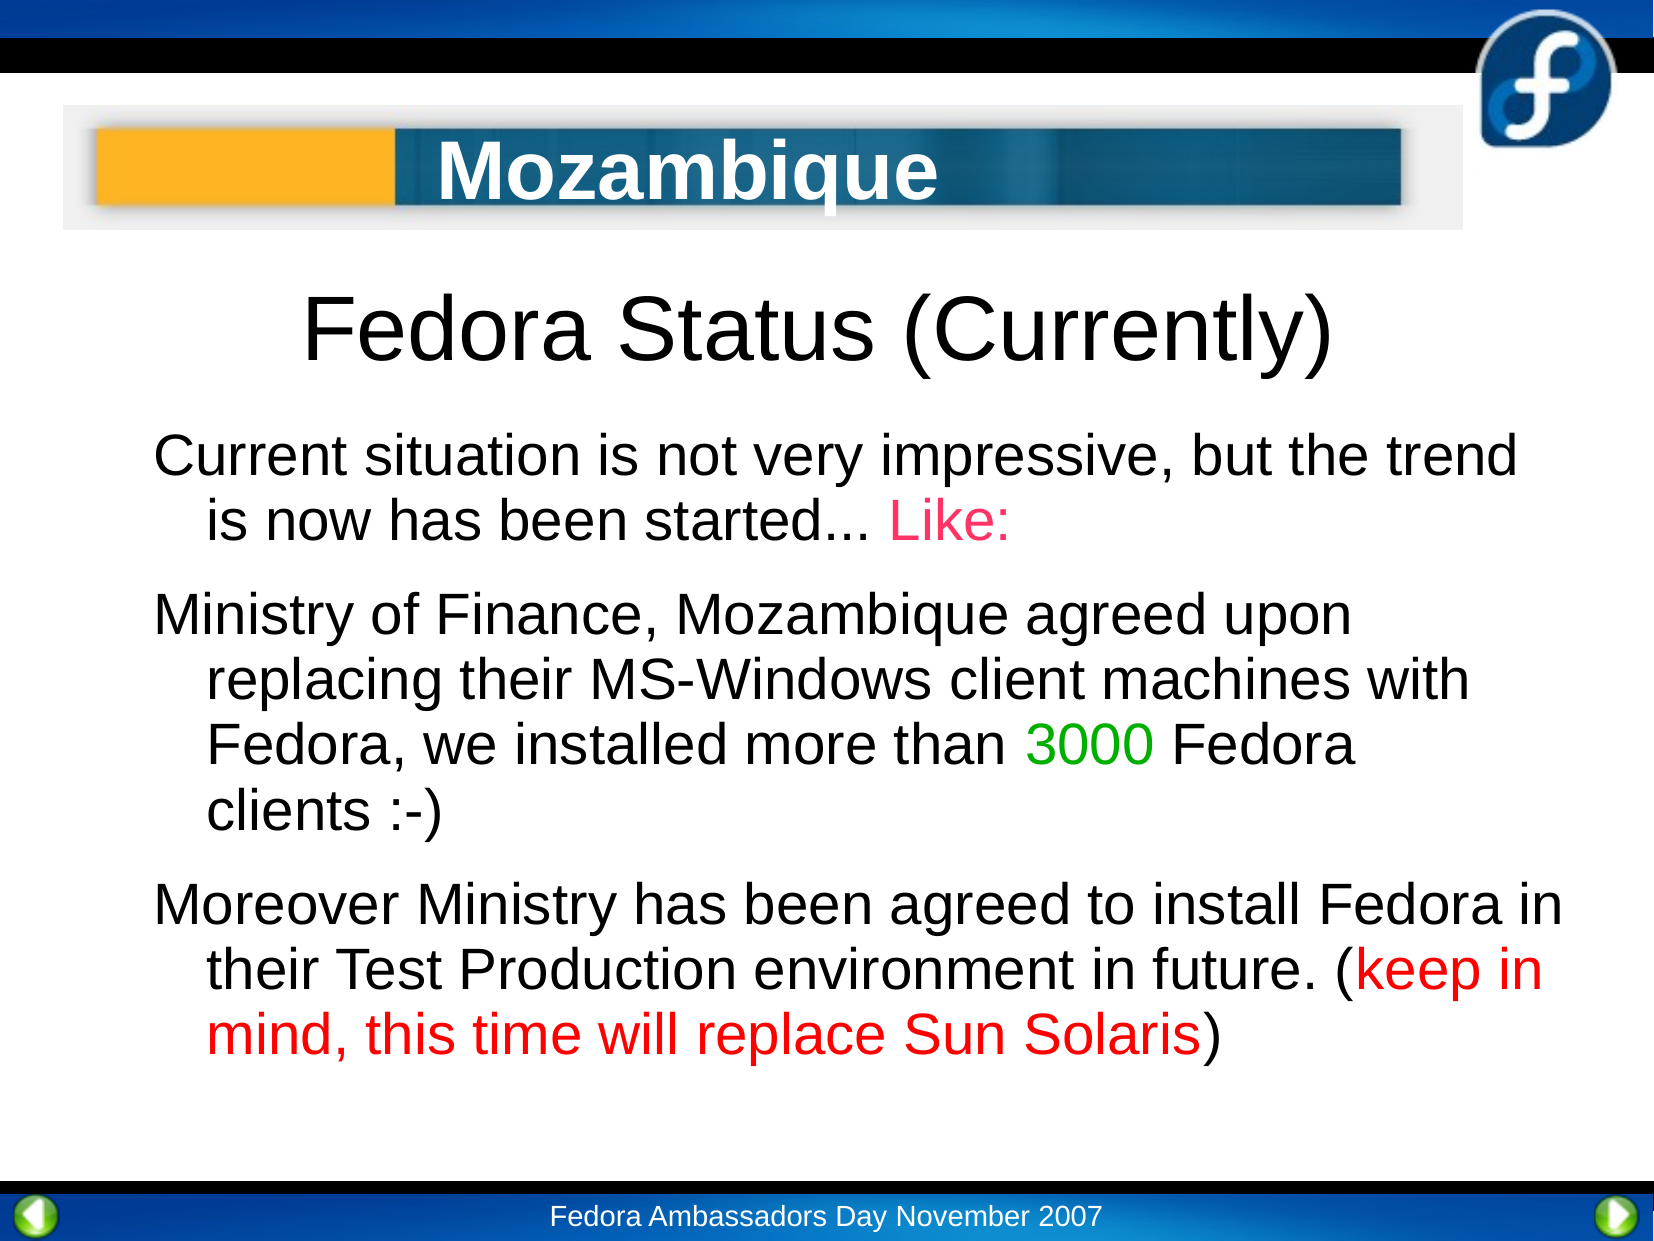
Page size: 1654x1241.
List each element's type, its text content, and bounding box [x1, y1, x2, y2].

picture [1093, 1194, 1654, 1241]
picture [840, 1218, 852, 1224]
picture [1083, 1218, 1093, 1224]
picture [758, 1218, 765, 1224]
picture [603, 1218, 611, 1224]
picture [774, 1218, 782, 1224]
picture [587, 1218, 595, 1224]
title Fedora Status (Currently) [112, 225, 1525, 433]
picture [712, 1218, 719, 1224]
picture [0, 1194, 960, 1241]
picture [790, 1218, 798, 1224]
picture [629, 1218, 636, 1224]
picture [0, 0, 1654, 251]
picture [1042, 1218, 1055, 1224]
picture [697, 1218, 704, 1224]
picture [1074, 1218, 1082, 1223]
picture [860, 1218, 867, 1224]
list Current situation is not very impressive, but the trend is now has been started... Like: Ministry of Finance, Mozambique agreed upon replacing their MS-Windows client machines with Fedora, we installed more than 3000 Fedora clients :-) Moreover Ministry has been agreed to install Fedora in their Test Production environment in future. (keep in mind, this time will replace Sun Solaris) [135, 422, 1576, 1218]
text_box Mozambique [421, 117, 956, 225]
